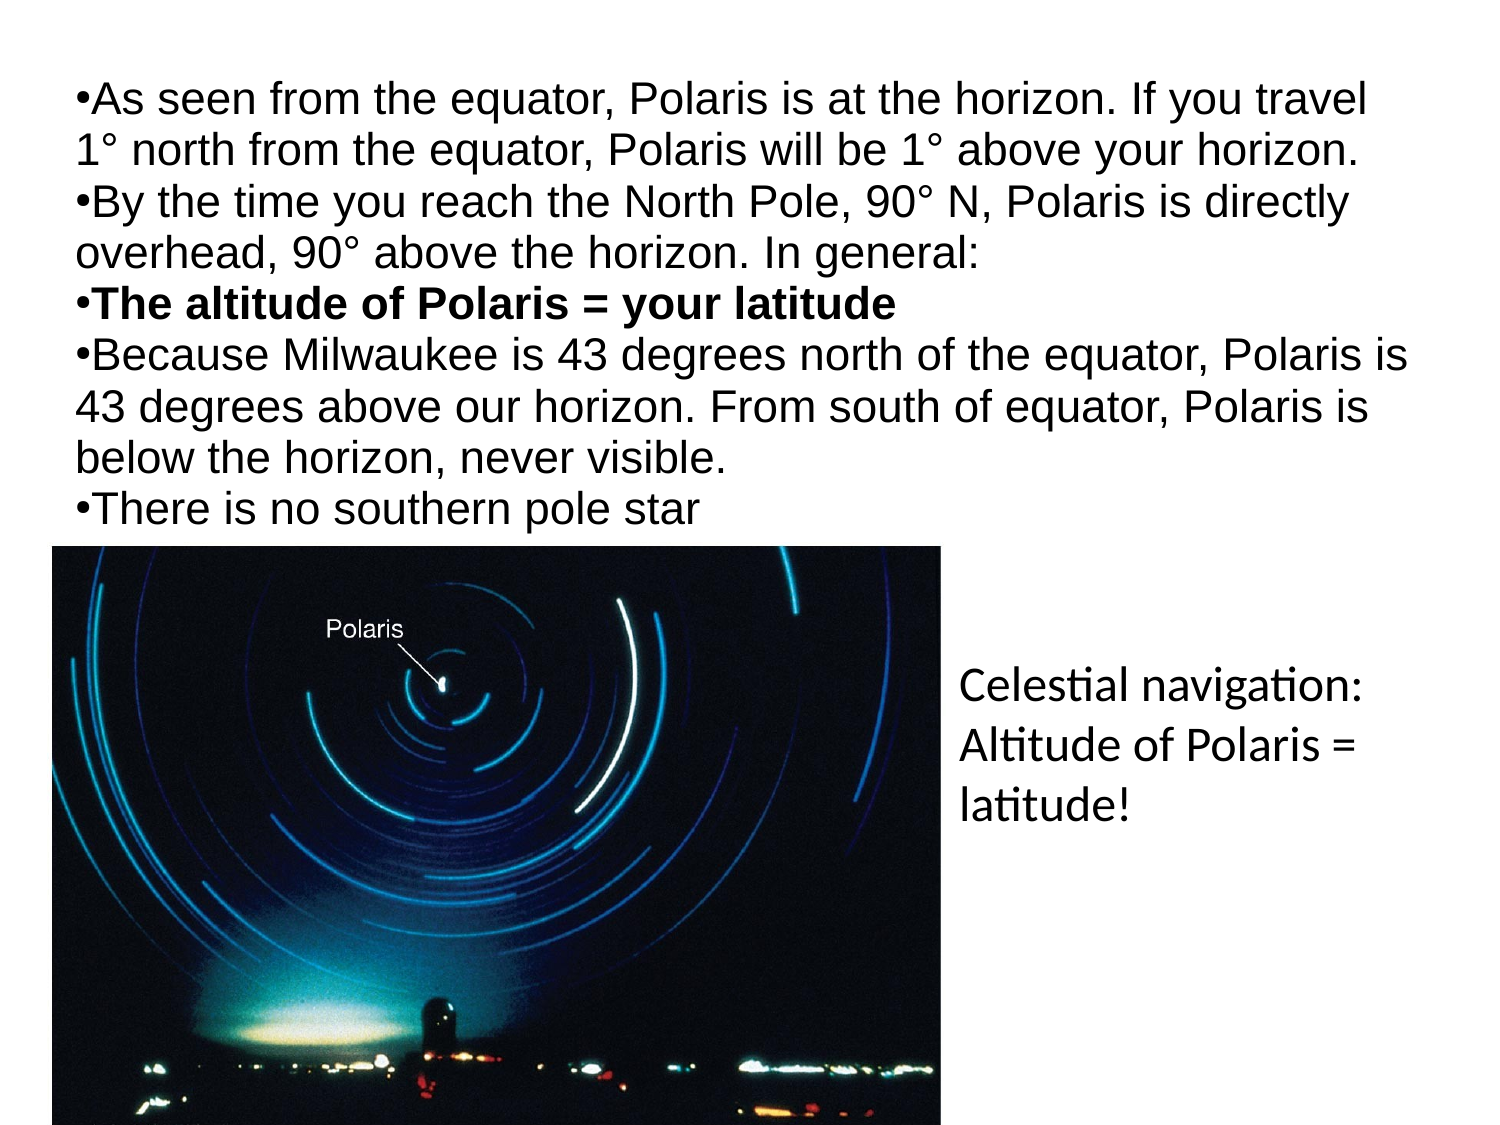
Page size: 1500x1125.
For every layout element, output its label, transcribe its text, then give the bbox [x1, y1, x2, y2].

text_box Celestial navigation: Altitude of Polaris = latitude! [944, 644, 1500, 840]
subtitle As seen from the equator, Polaris is at the horizon. If you travel 1° north from the equator, Polaris will be 1° above your horizon. By the time you reach the North Pole, 90° N, Polaris is directly overhead, 90° above the horizon. In general: The altitude of Polaris = your latitude Because Milwaukee is 43 degrees north of the equator, Polaris is 43 degrees above our horizon. From south of equator, Polaris is below the horizon, never visible. There is no southern pole star [75, 44, 1425, 563]
picture [785, 563, 790, 576]
picture [47, 542, 946, 1125]
